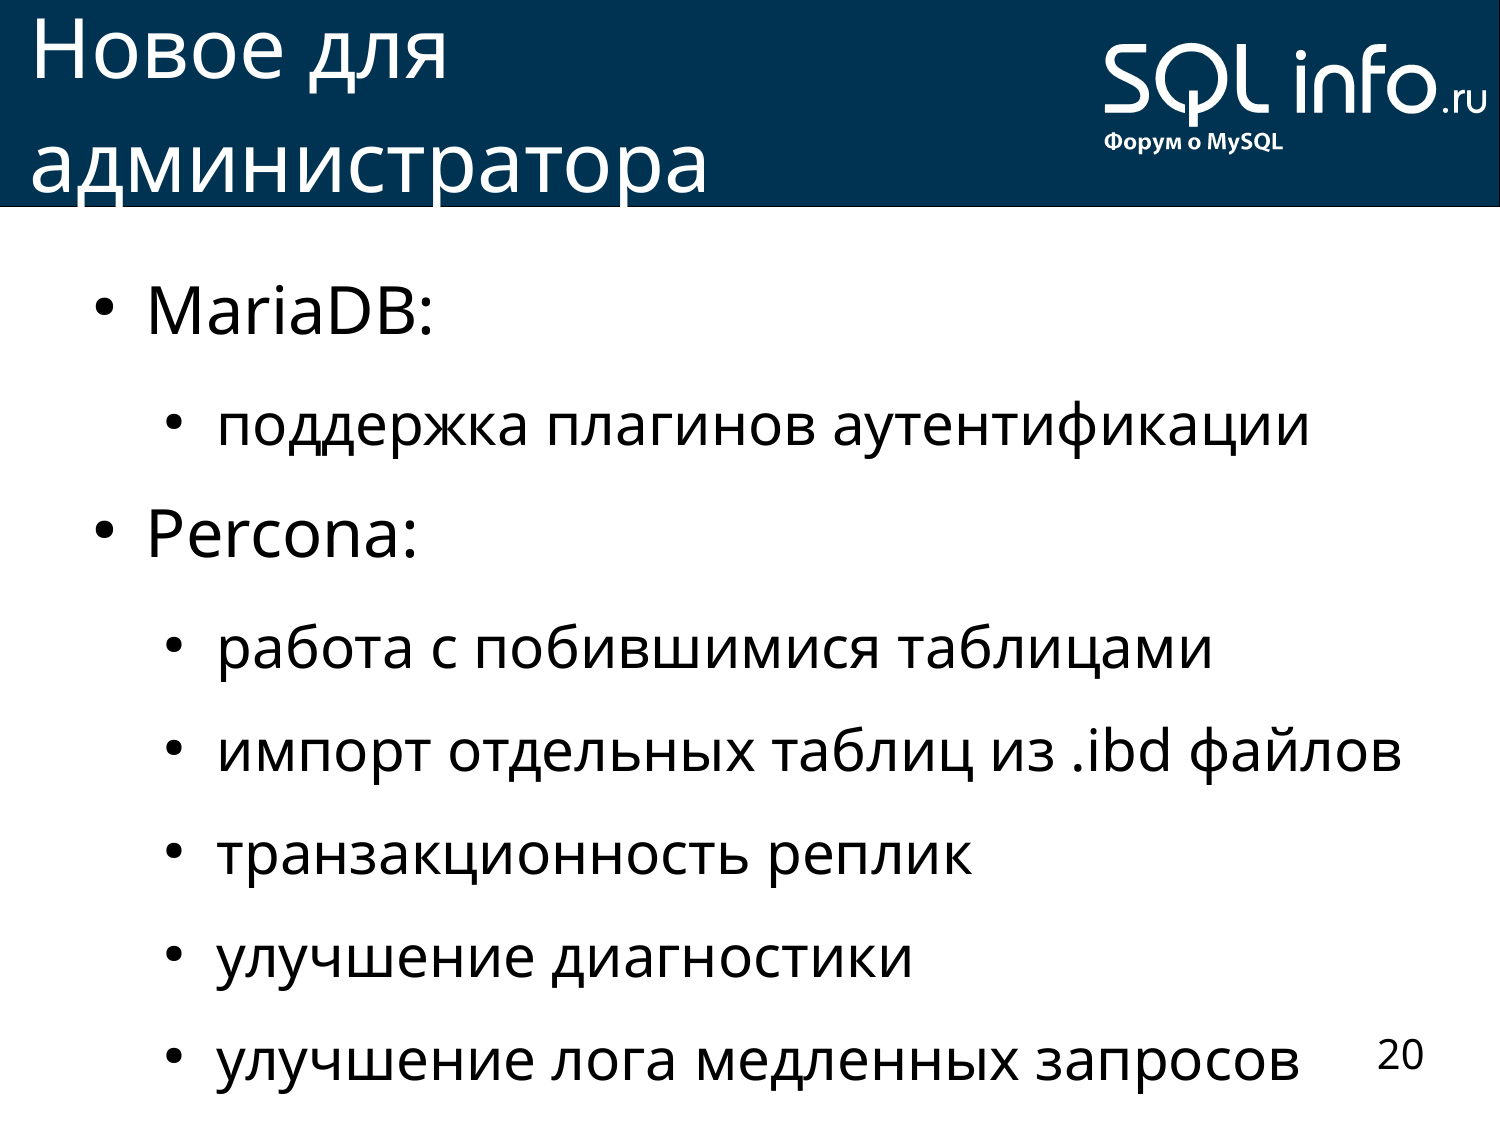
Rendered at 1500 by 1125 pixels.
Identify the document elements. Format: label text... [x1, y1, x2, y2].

picture [1093, 29, 1495, 166]
title Новое для администратора [29, 0, 1093, 207]
list MariaDB: поддержка плагинов аутентификации Percona: работа с побившимися таблицами импорт отдельных таблиц из .ibd файлов транзакционность реплик улучшение диагностики улучшение лога медленных запросов [75, 263, 1425, 1063]
